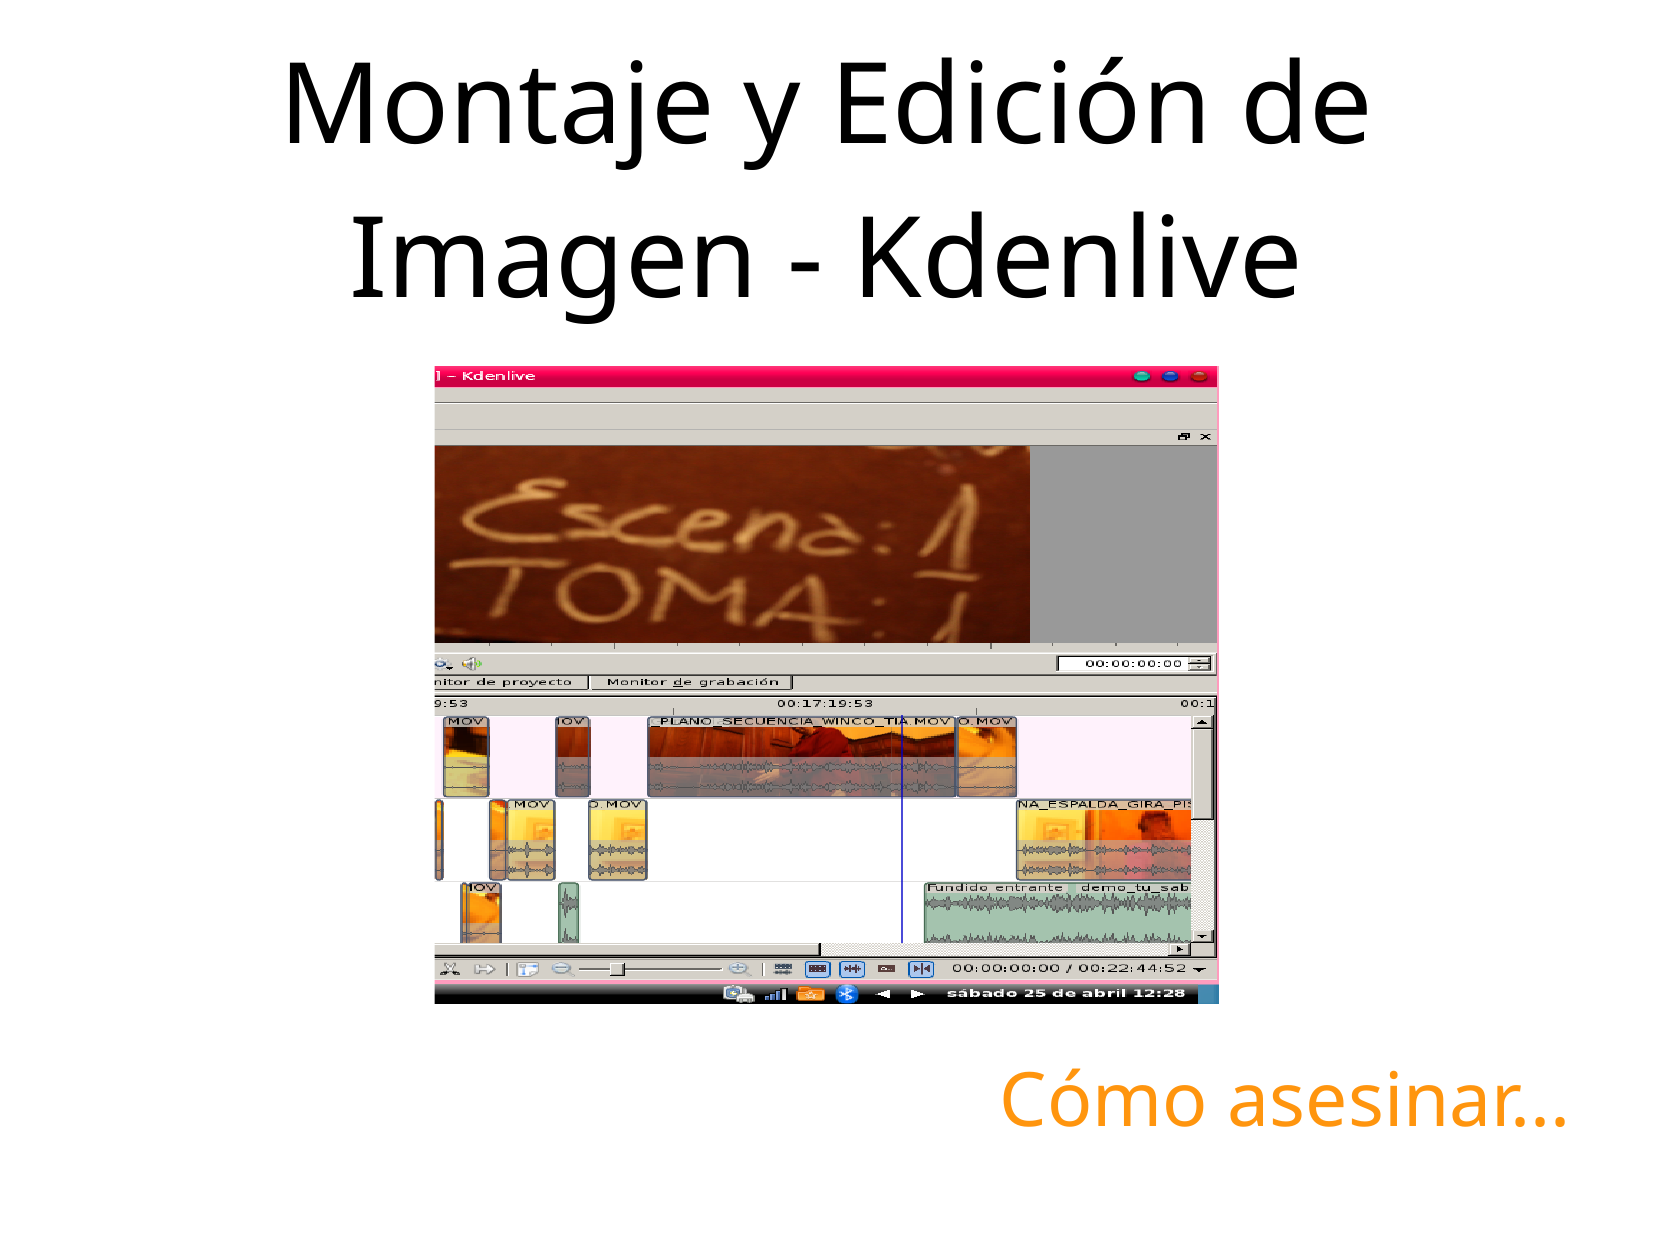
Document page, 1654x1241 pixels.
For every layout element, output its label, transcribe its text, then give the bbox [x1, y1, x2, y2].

picture [434, 366, 1219, 1004]
title Cómo asesinar... [82, 994, 1571, 1202]
title Montaje y Edición de Imagen - Kdenlive [82, 28, 1571, 326]
